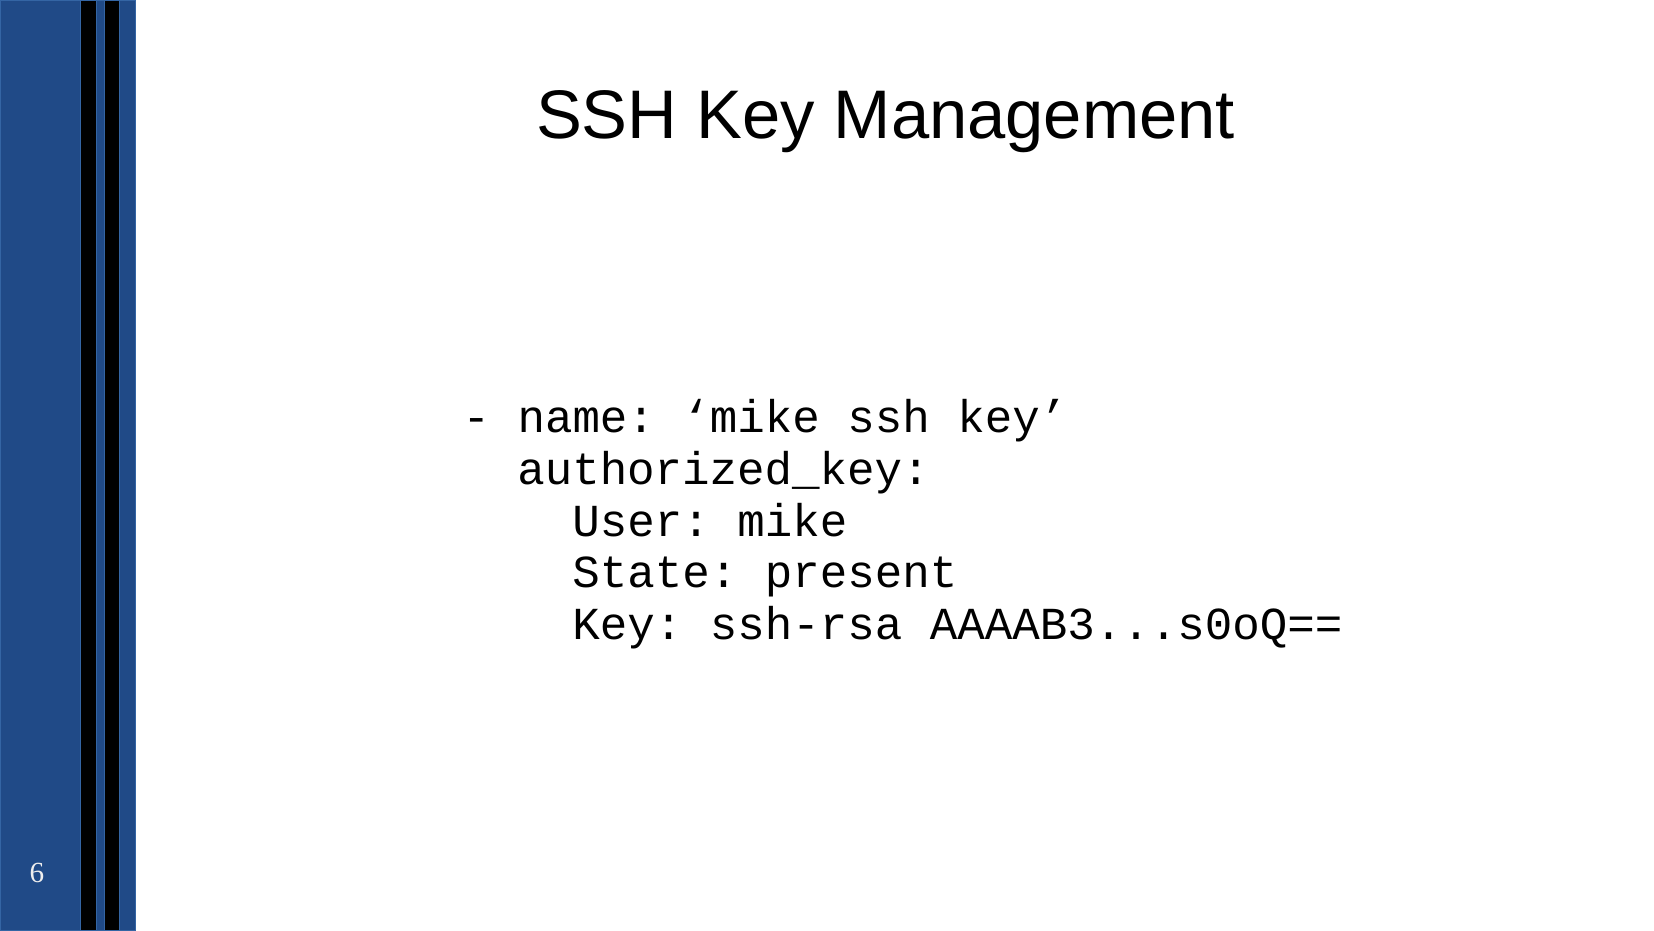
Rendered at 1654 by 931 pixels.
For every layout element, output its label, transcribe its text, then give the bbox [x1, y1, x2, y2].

title SSH Key Management [141, 37, 1630, 193]
text_box - name: ‘mike ssh key’ authorized_key: User: mike State: present Key: ssh-rsa AAAAB3...s0oQ== [447, 387, 1358, 661]
